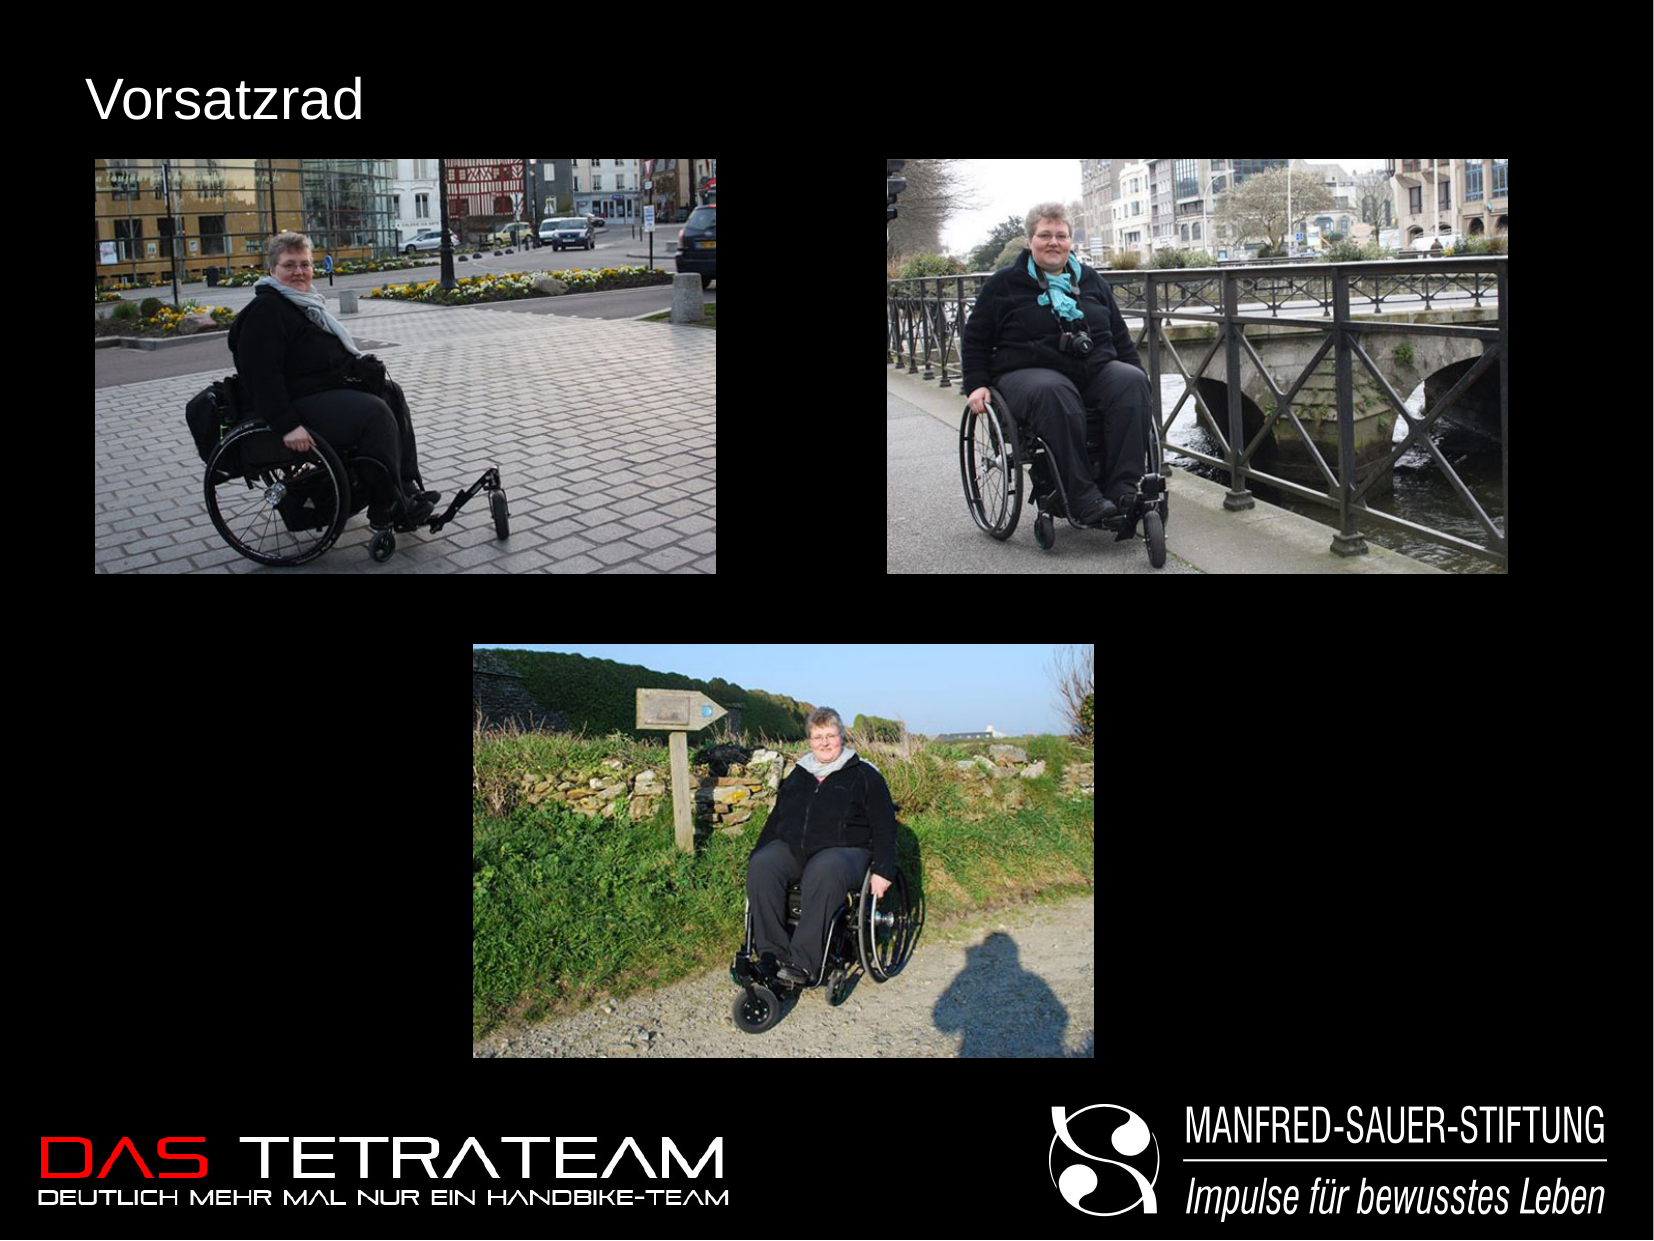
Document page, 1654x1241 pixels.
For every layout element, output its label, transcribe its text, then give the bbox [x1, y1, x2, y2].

picture [16, 1121, 762, 1216]
text_box Vorsatzrad [70, 59, 1170, 139]
picture [887, 159, 1508, 574]
picture [95, 159, 716, 574]
picture [1049, 1104, 1607, 1222]
picture [473, 644, 1094, 1058]
